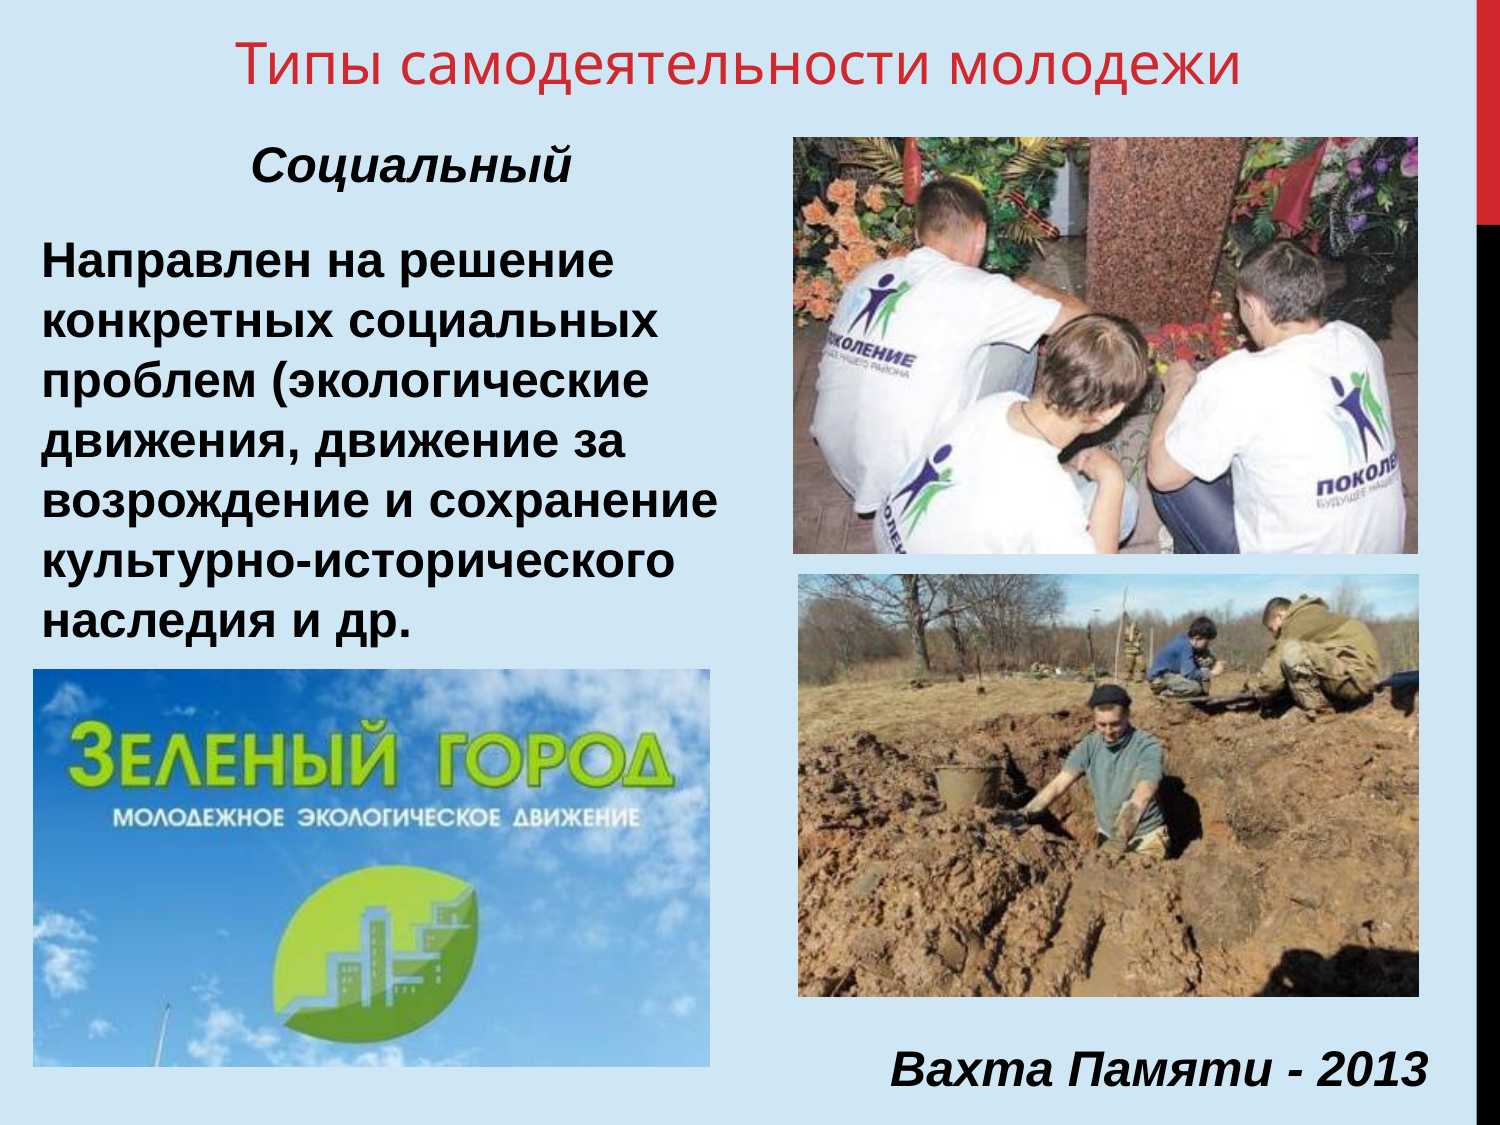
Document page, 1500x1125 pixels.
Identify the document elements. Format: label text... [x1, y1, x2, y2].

picture [798, 574, 1419, 997]
title Типы самодеятельности молодежи [17, 19, 1461, 108]
picture [33, 669, 710, 1067]
text_box Социальный Направлен на решение конкретных социальных проблем (экологические движения, движение за возрождение и сохранение культурно-исторического наследия и др. [26, 125, 797, 656]
picture [793, 137, 1418, 554]
text_box Вахта Памяти - 2013 [875, 1028, 1444, 1104]
